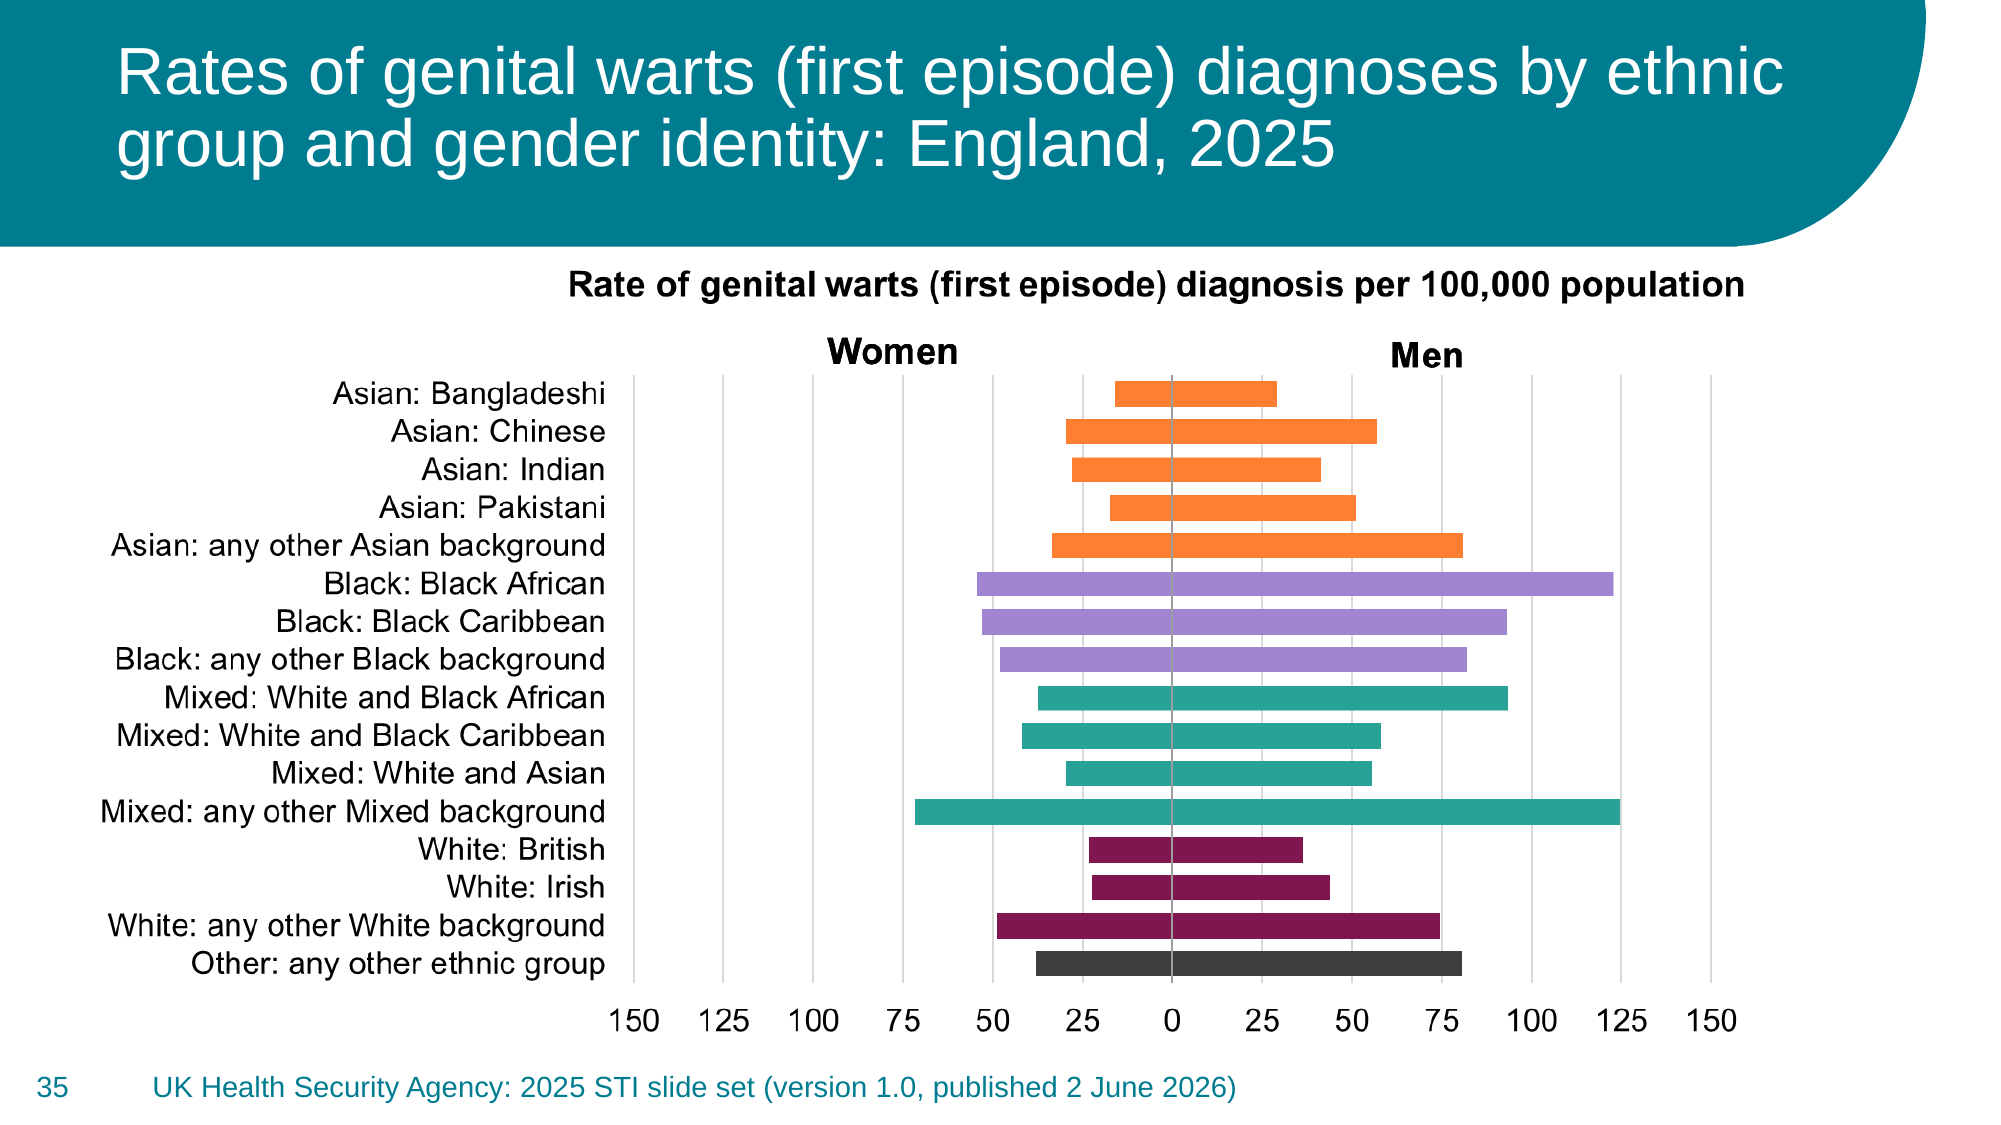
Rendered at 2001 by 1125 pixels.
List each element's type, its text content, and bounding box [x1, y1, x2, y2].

text_box [21, 1056, 120, 1117]
text_box UK Health Security Agency: 2025 STI slide set (version 1.0, published 2 June 2026) [137, 1056, 1780, 1116]
title Rates of genital warts (first episode) diagnoses by ethnic group and gender identity: England, 2025 [101, 29, 1814, 189]
picture [96, 250, 1749, 1056]
